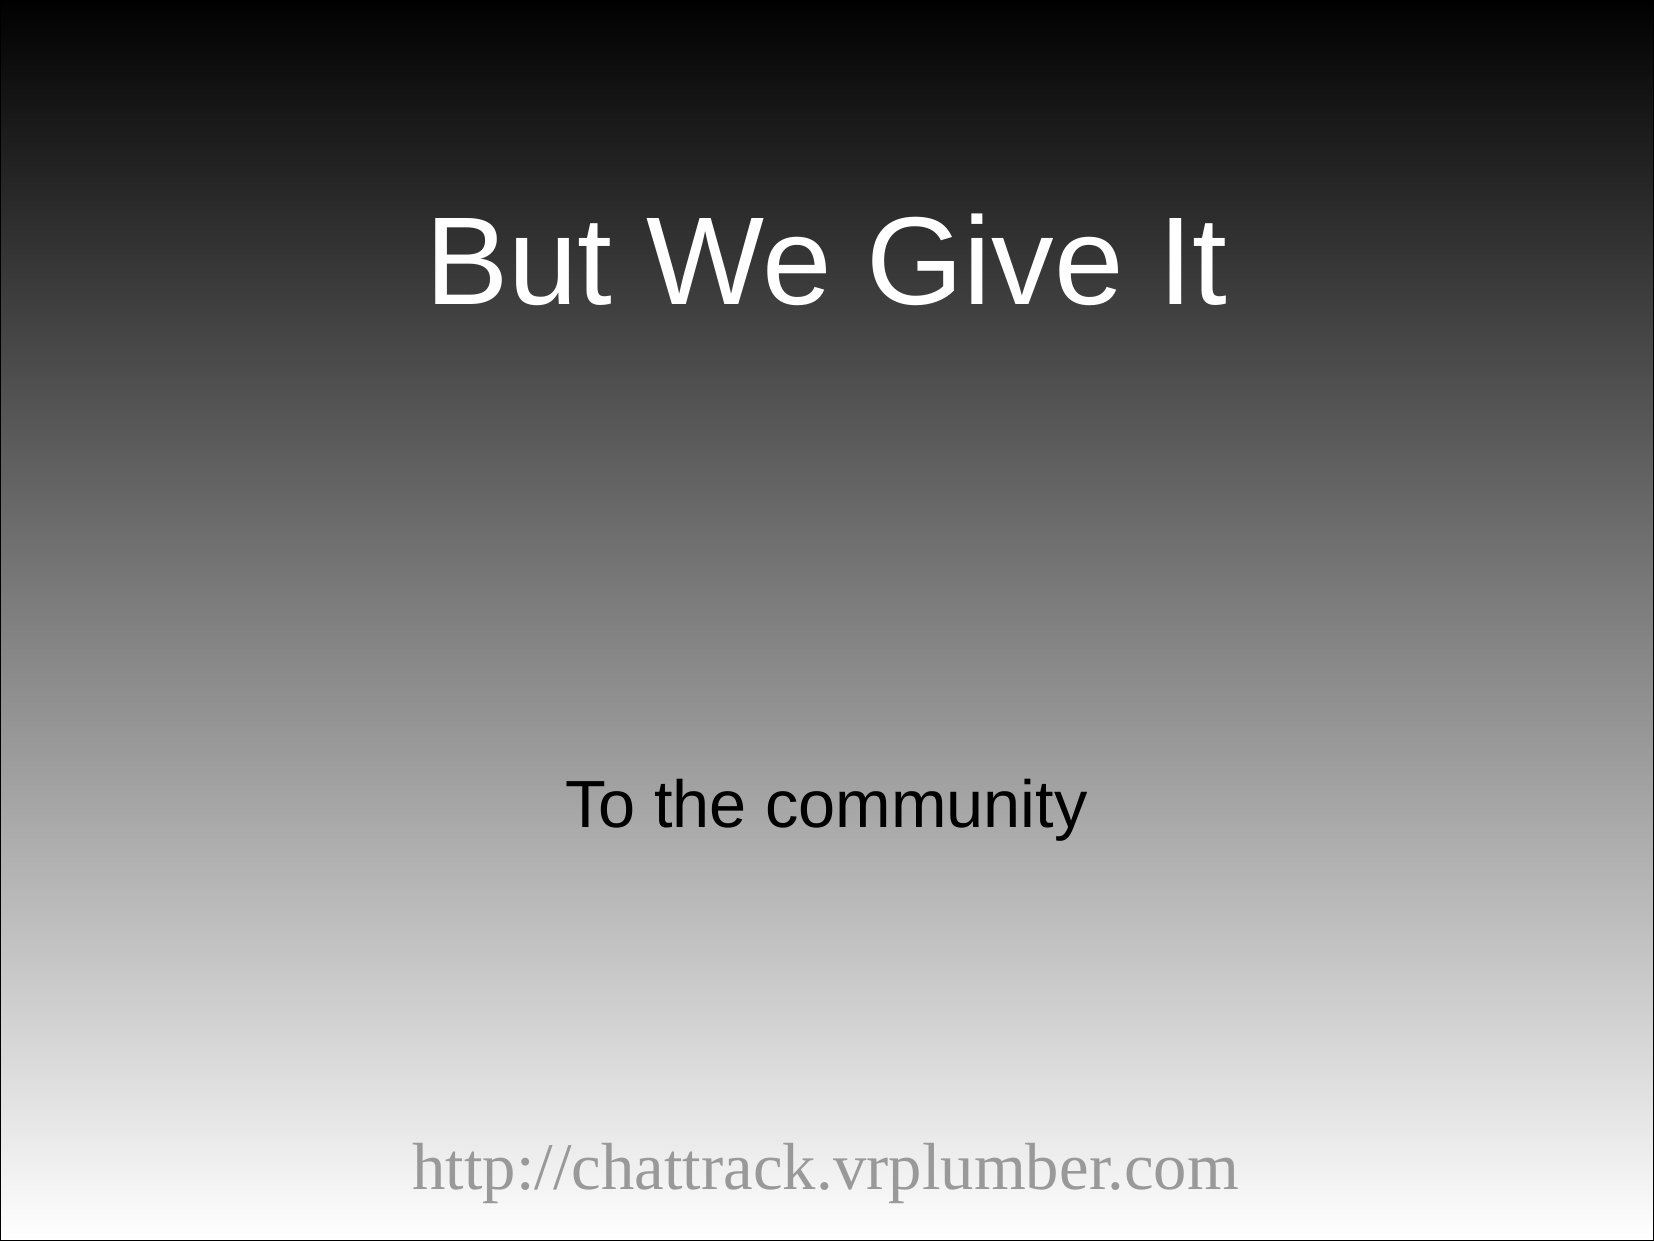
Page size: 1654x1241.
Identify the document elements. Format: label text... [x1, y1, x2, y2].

title But We Give It [0, 56, 1654, 466]
subtitle To the community [29, 403, 1625, 1207]
